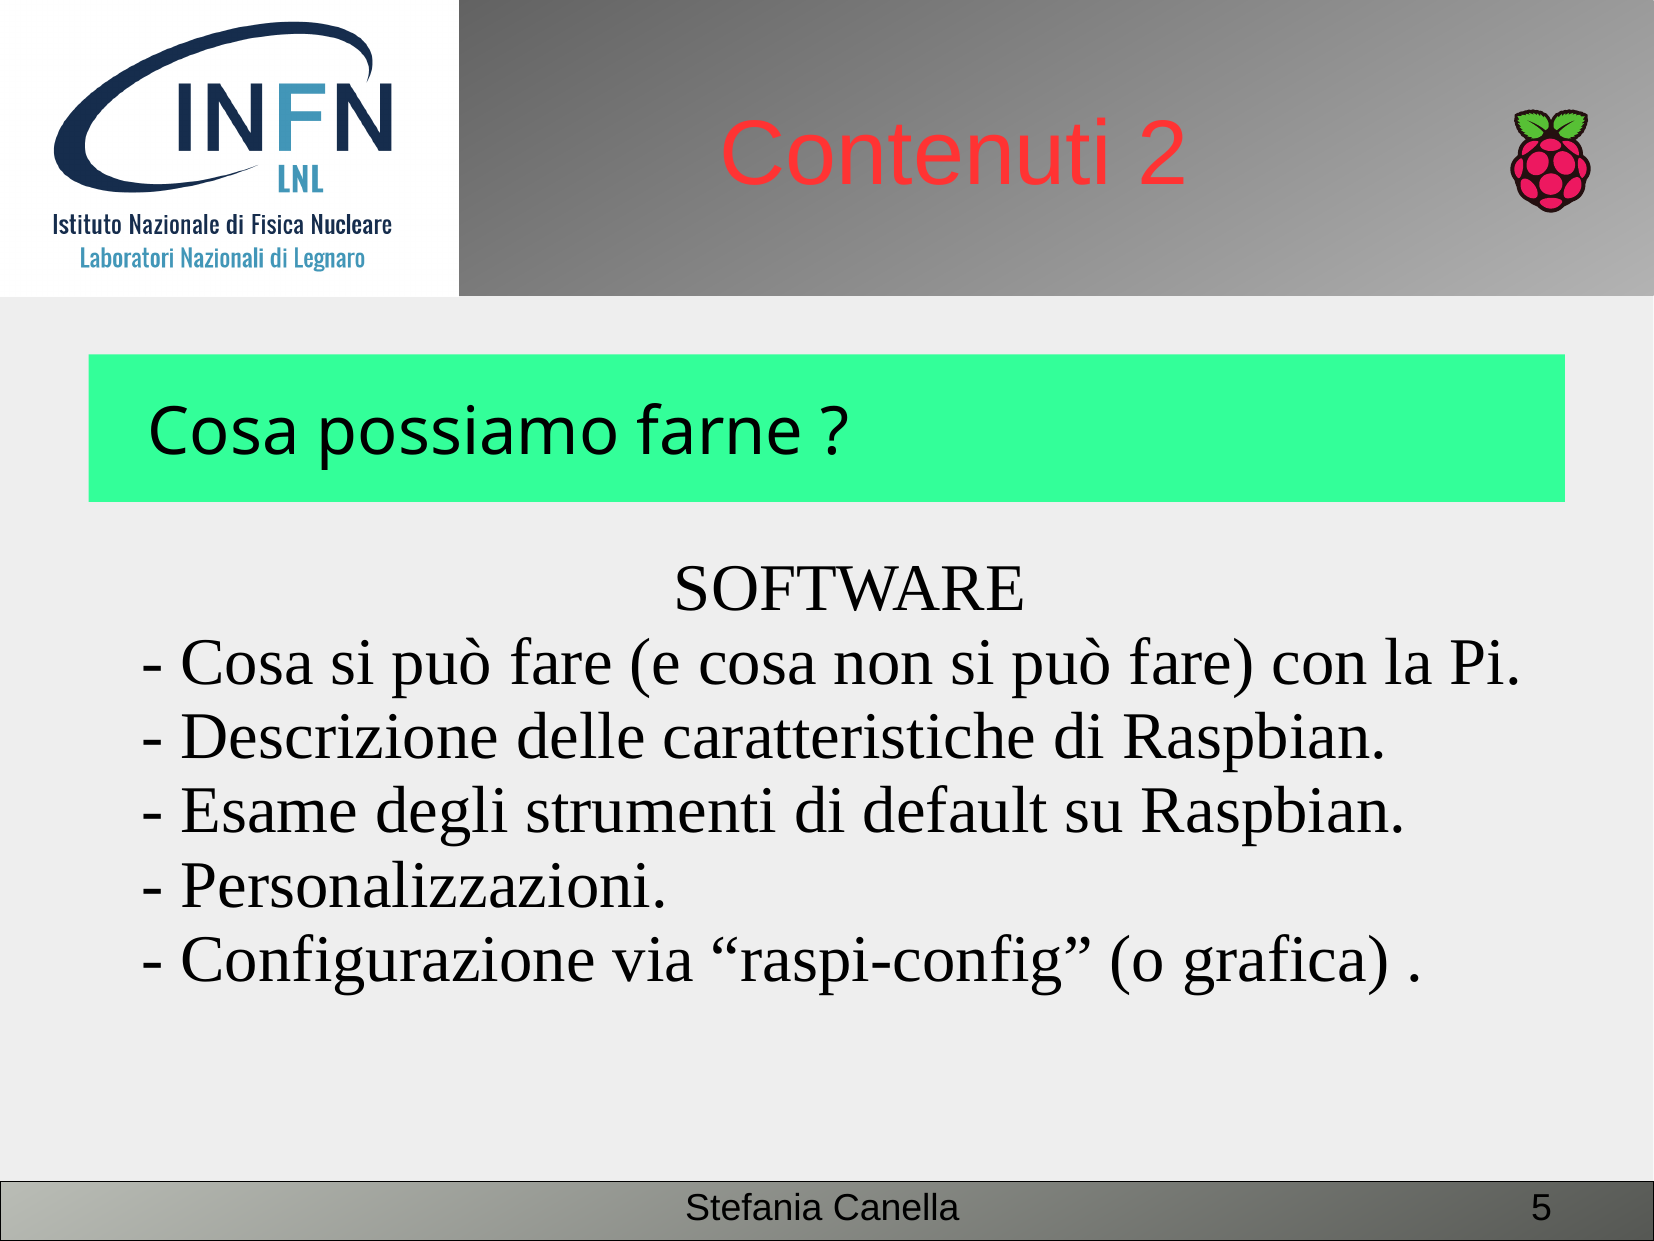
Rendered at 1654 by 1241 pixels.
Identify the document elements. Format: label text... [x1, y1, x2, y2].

text_box Cosa possiamo farne ? [88, 354, 1565, 502]
text_box Stefania Canella [670, 1178, 984, 1241]
text_box [984, 1181, 1516, 1241]
text_box [0, 1181, 670, 1241]
title Contenuti 2 [459, 49, 1571, 257]
picture [0, 0, 459, 297]
subtitle SOFTWARE - Cosa si può fare (e cosa non si può fare) con la Pi. - Descrizione delle caratteristiche di Raspbian. - Esame degli strumenti di default su Raspbian. - Personalizzazioni. - Configurazione via “raspi-config” (o grafica) . [82, 290, 1571, 1109]
text_box [459, 0, 1654, 296]
text_box 34 [1516, 1178, 1654, 1241]
